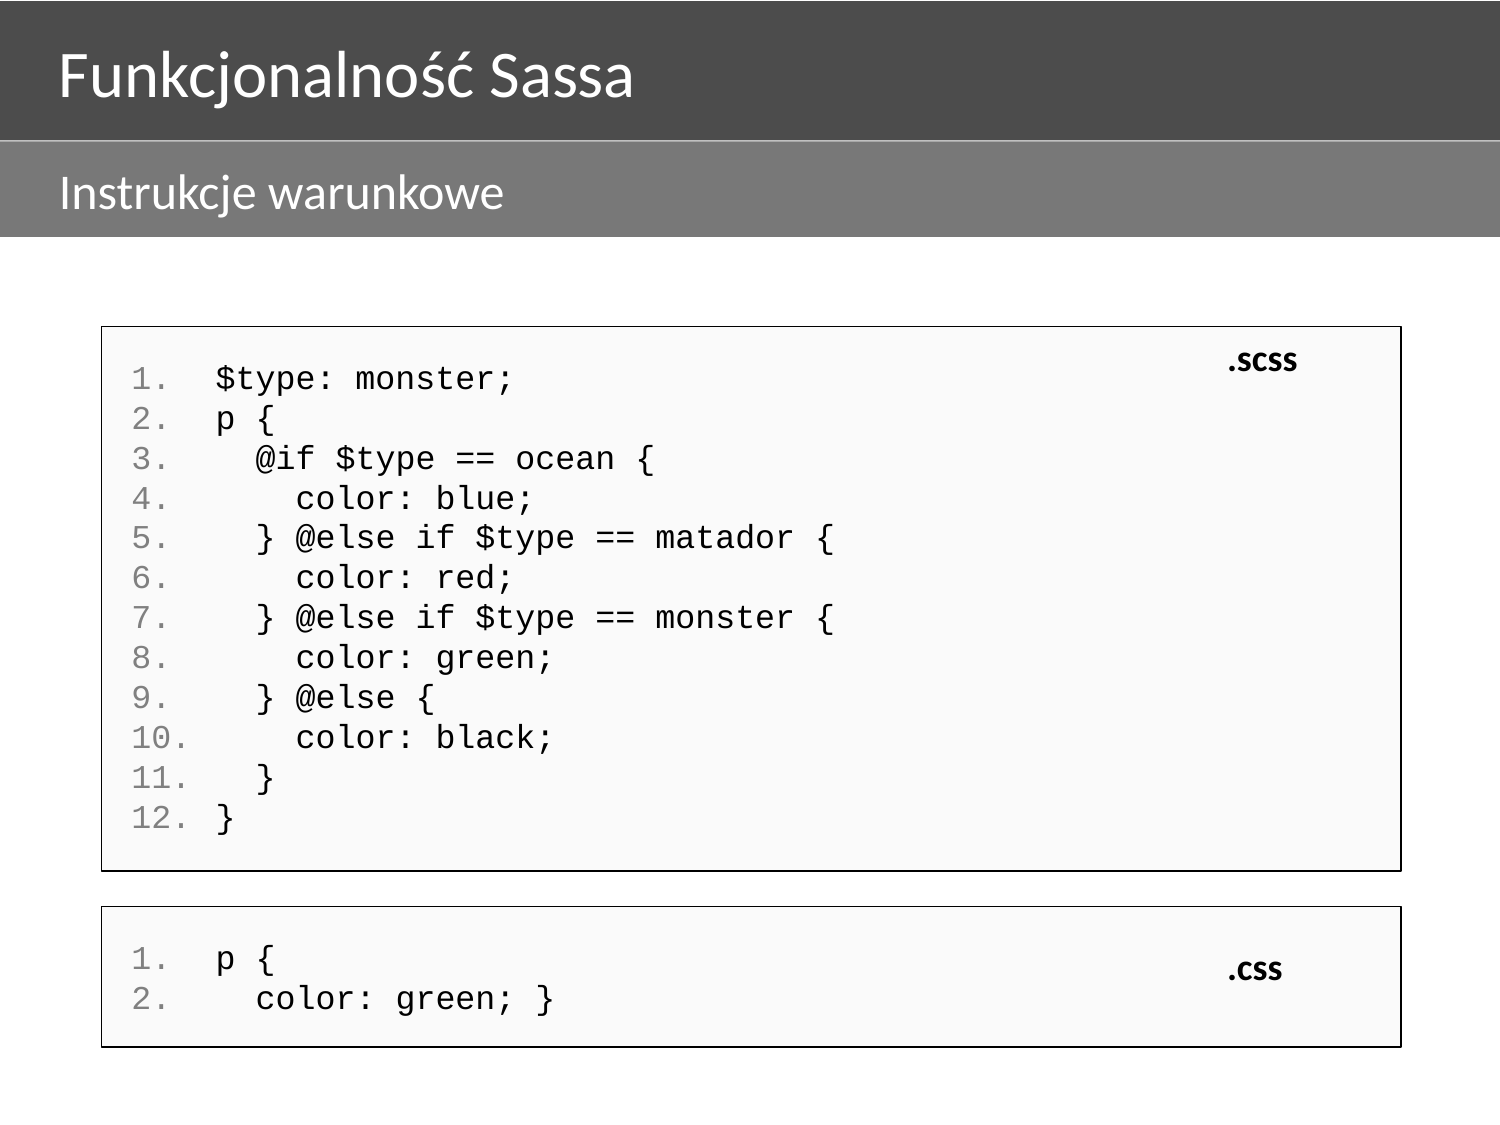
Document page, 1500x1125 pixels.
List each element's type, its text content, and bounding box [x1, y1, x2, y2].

text_box p { color: green; } [101, 906, 1401, 1047]
text_box Instrukcje warunkowe [0, 141, 1500, 237]
text_box .css [1211, 934, 1401, 996]
text_box .scss [1211, 326, 1401, 388]
text_box $type: monster; p { @if $type == ocean { color: blue; } @else if $type == matador { color: red; } @else if $type == monster { color: green; } @else { color: black; } } [101, 326, 1401, 871]
text_box Funkcjonalność Sassa [0, 1, 1500, 140]
